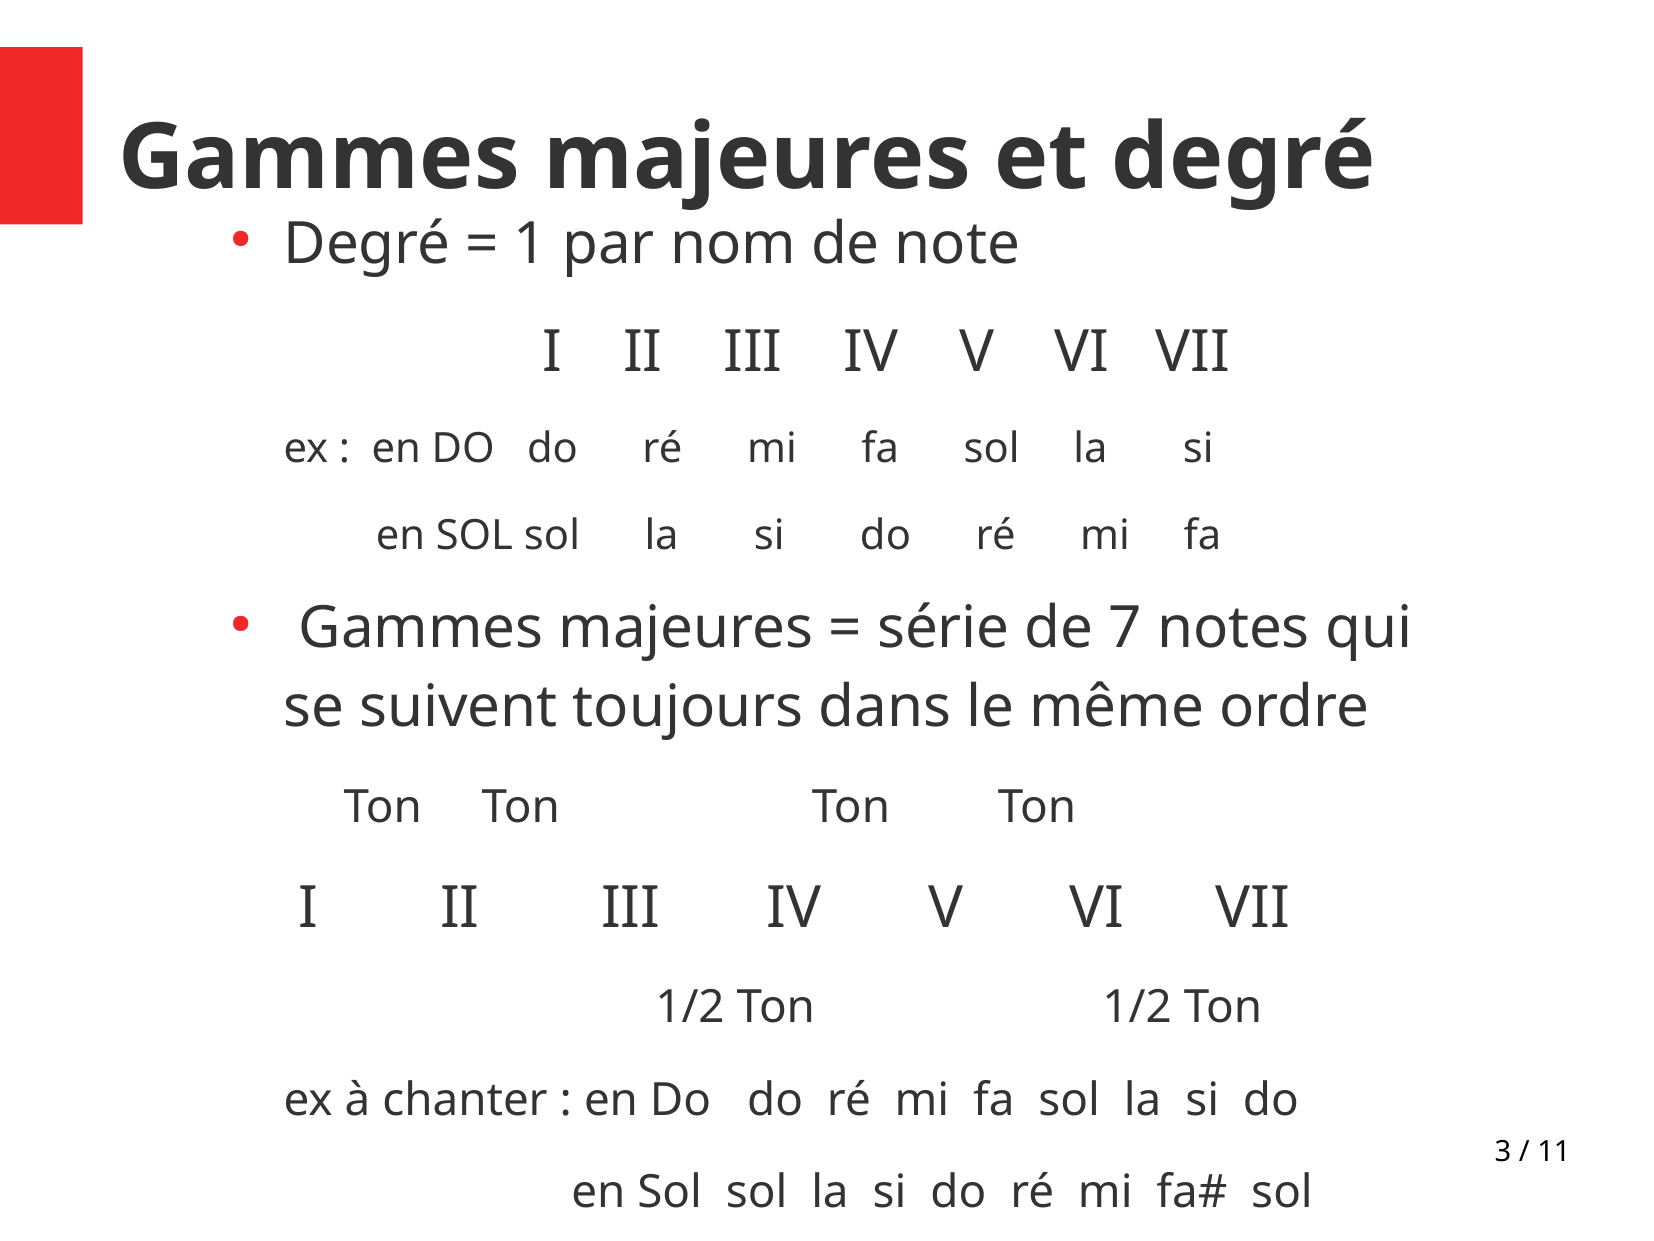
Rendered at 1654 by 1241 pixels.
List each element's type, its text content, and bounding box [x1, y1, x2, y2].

title Gammes majeures et degré [118, 49, 1571, 257]
list Degré = 1 par nom de note I II III IV V VI VII ex : en DO do ré mi fa sol la si en SOL sol la si do ré mi fa Gammes majeures = série de 7 notes qui se suivent toujours dans le même ordre Ton Ton Ton Ton I II III IV V VI VII 1/2 Ton 1/2 Ton ex à chanter : en Do do ré mi fa sol la si do en Sol sol la si do ré mi fa# sol [212, 200, 1441, 1241]
